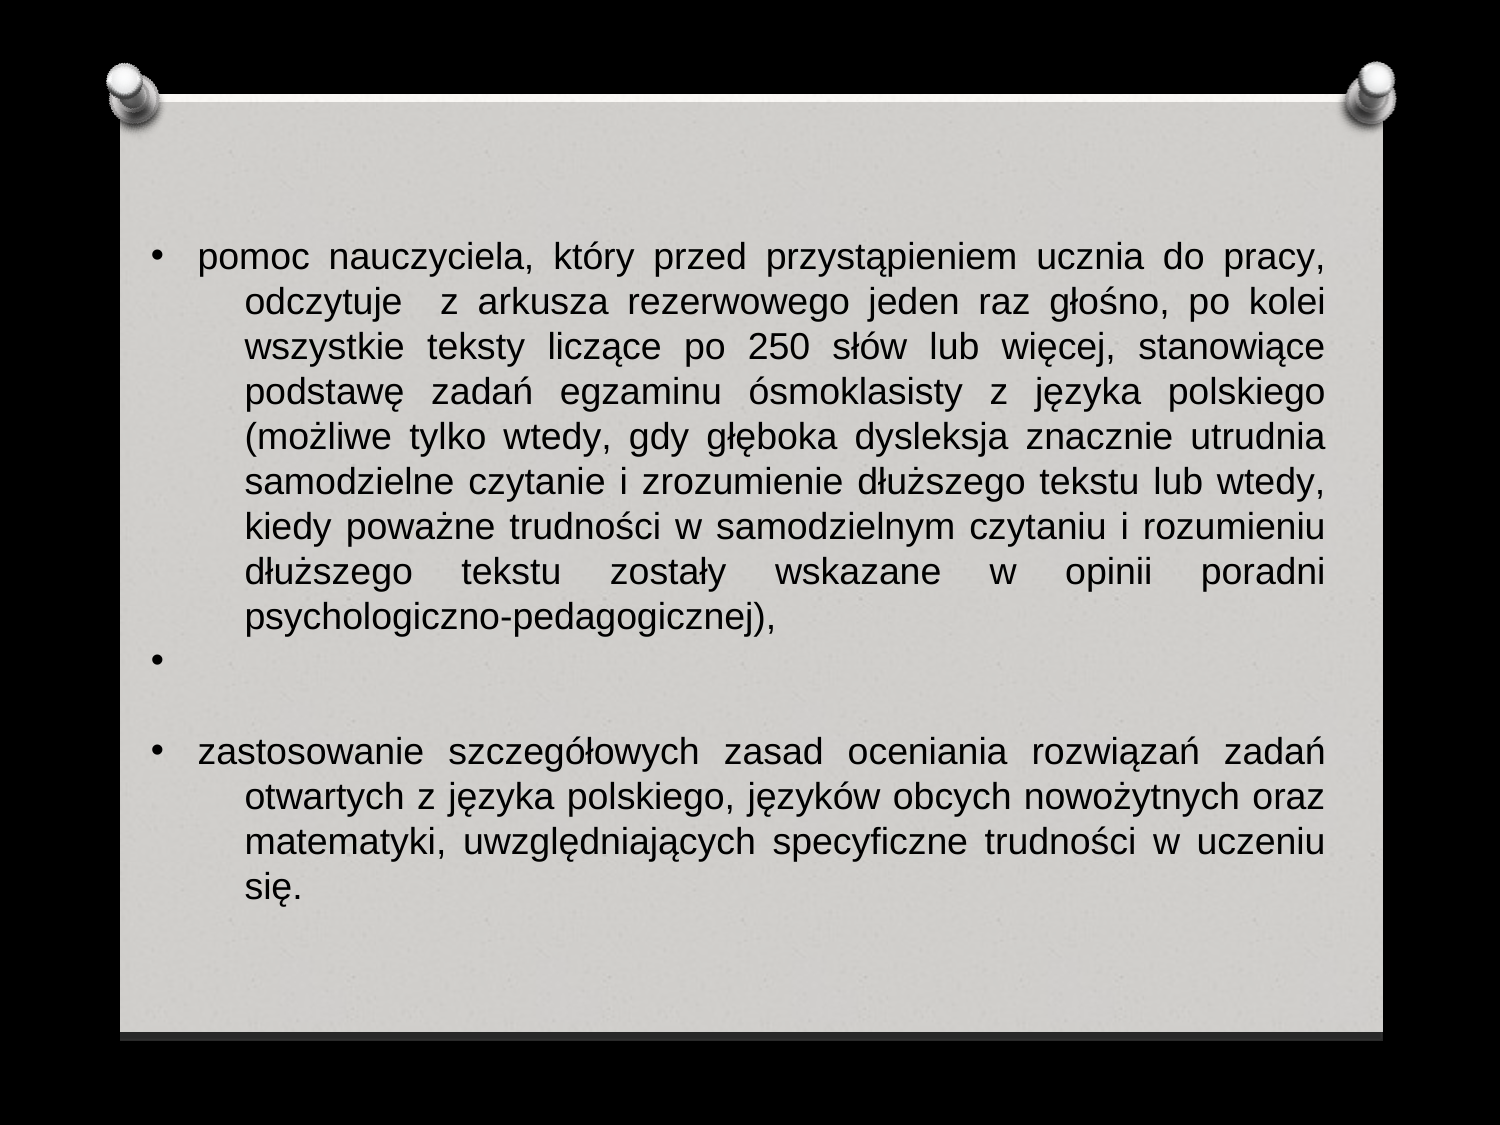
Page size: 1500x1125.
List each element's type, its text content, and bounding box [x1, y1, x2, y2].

text_box pomoc nauczyciela, który przed przystąpieniem ucznia do pracy, odczytuje z arkusza rezerwowego jeden raz głośno, po kolei wszystkie teksty liczące po 250 słów lub więcej, stanowiące podstawę zadań egzaminu ósmoklasisty z języka polskiego (możliwe tylko wtedy, gdy głęboka dysleksja znacznie utrudnia samodzielne czytanie i zrozumienie dłuższego tekstu lub wtedy, kiedy poważne trudności w samodzielnym czytaniu i rozumieniu dłuższego tekstu zostały wskazane w opinii poradni psychologiczno-pedagogicznej), zastosowanie szczegółowych zasad oceniania rozwiązań zadań otwartych z języka polskiego, języków obcych nowożytnych oraz matematyki, uwzględniających specyficzne trudności w uczeniu się. [136, 224, 1341, 915]
